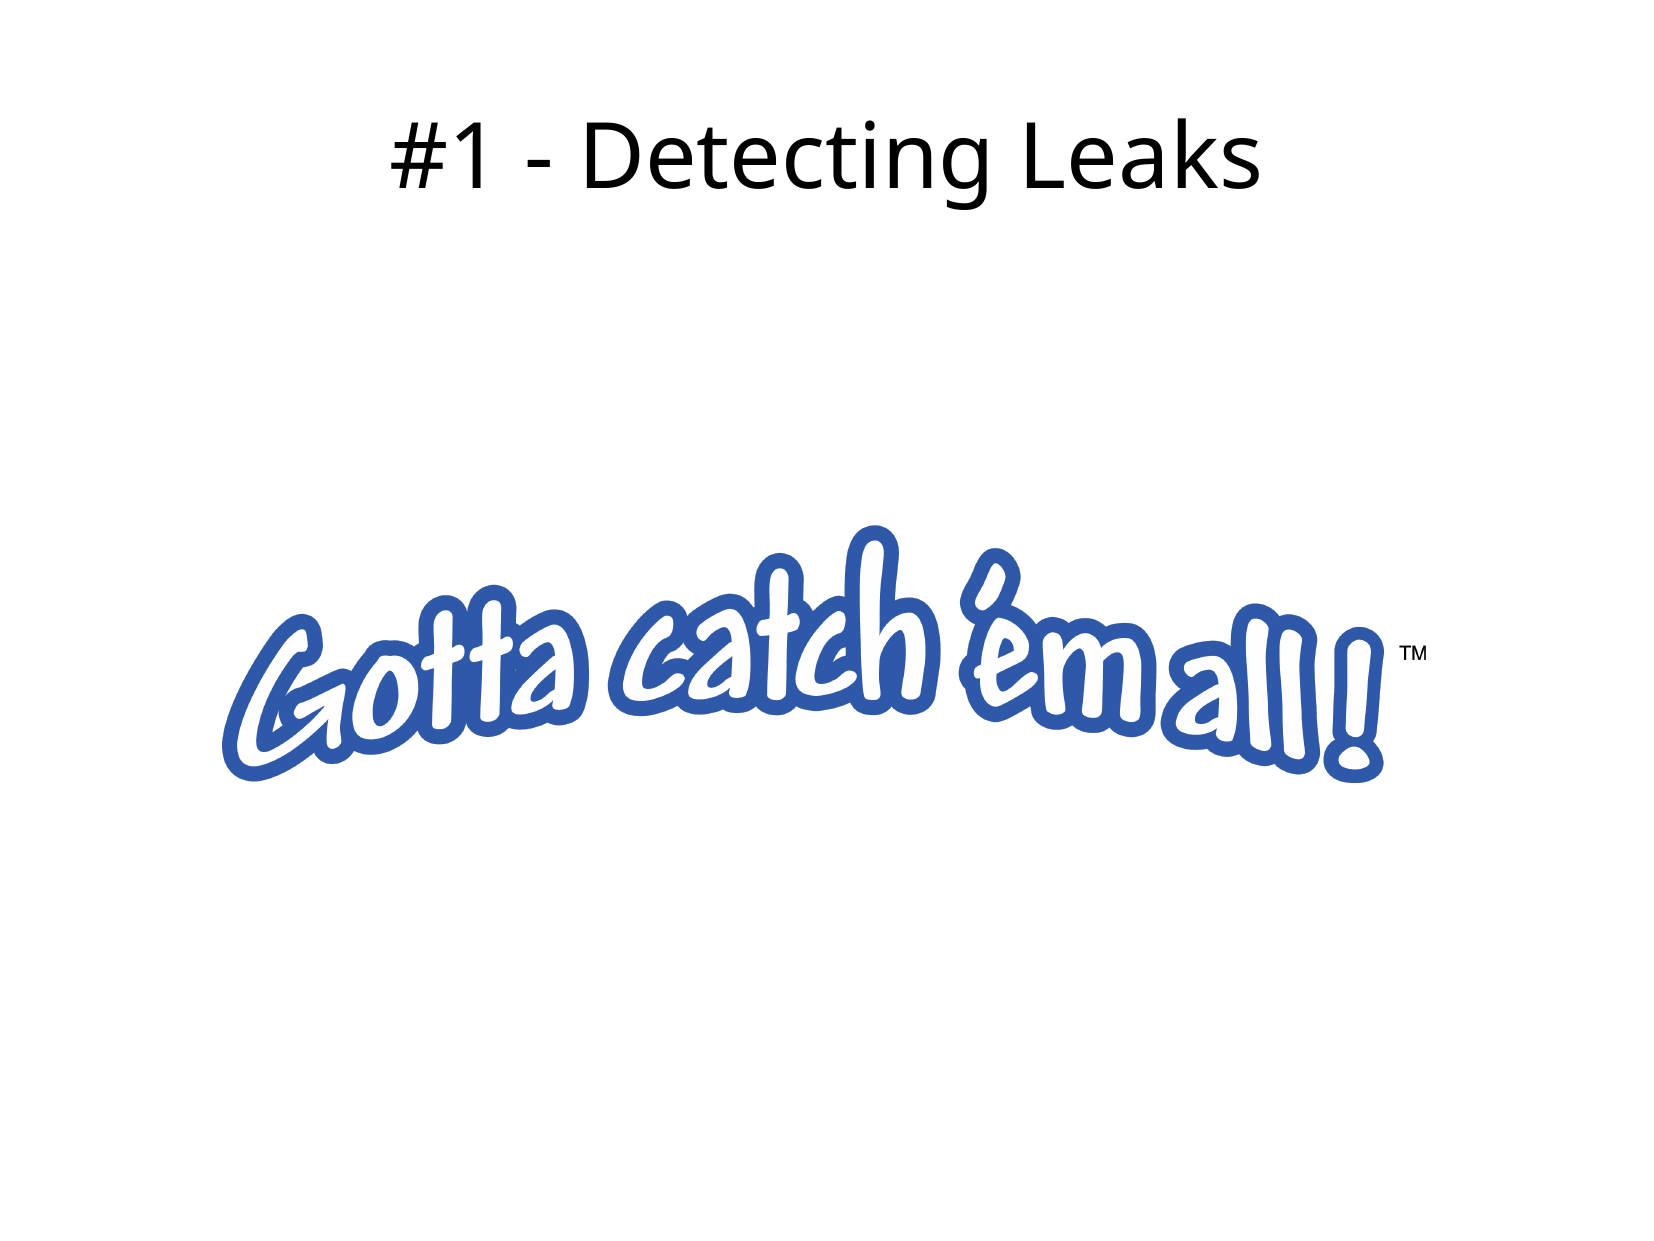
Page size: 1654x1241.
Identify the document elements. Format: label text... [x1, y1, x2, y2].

title #1 - Detecting Leaks [82, 49, 1571, 257]
picture [222, 524, 1426, 783]
